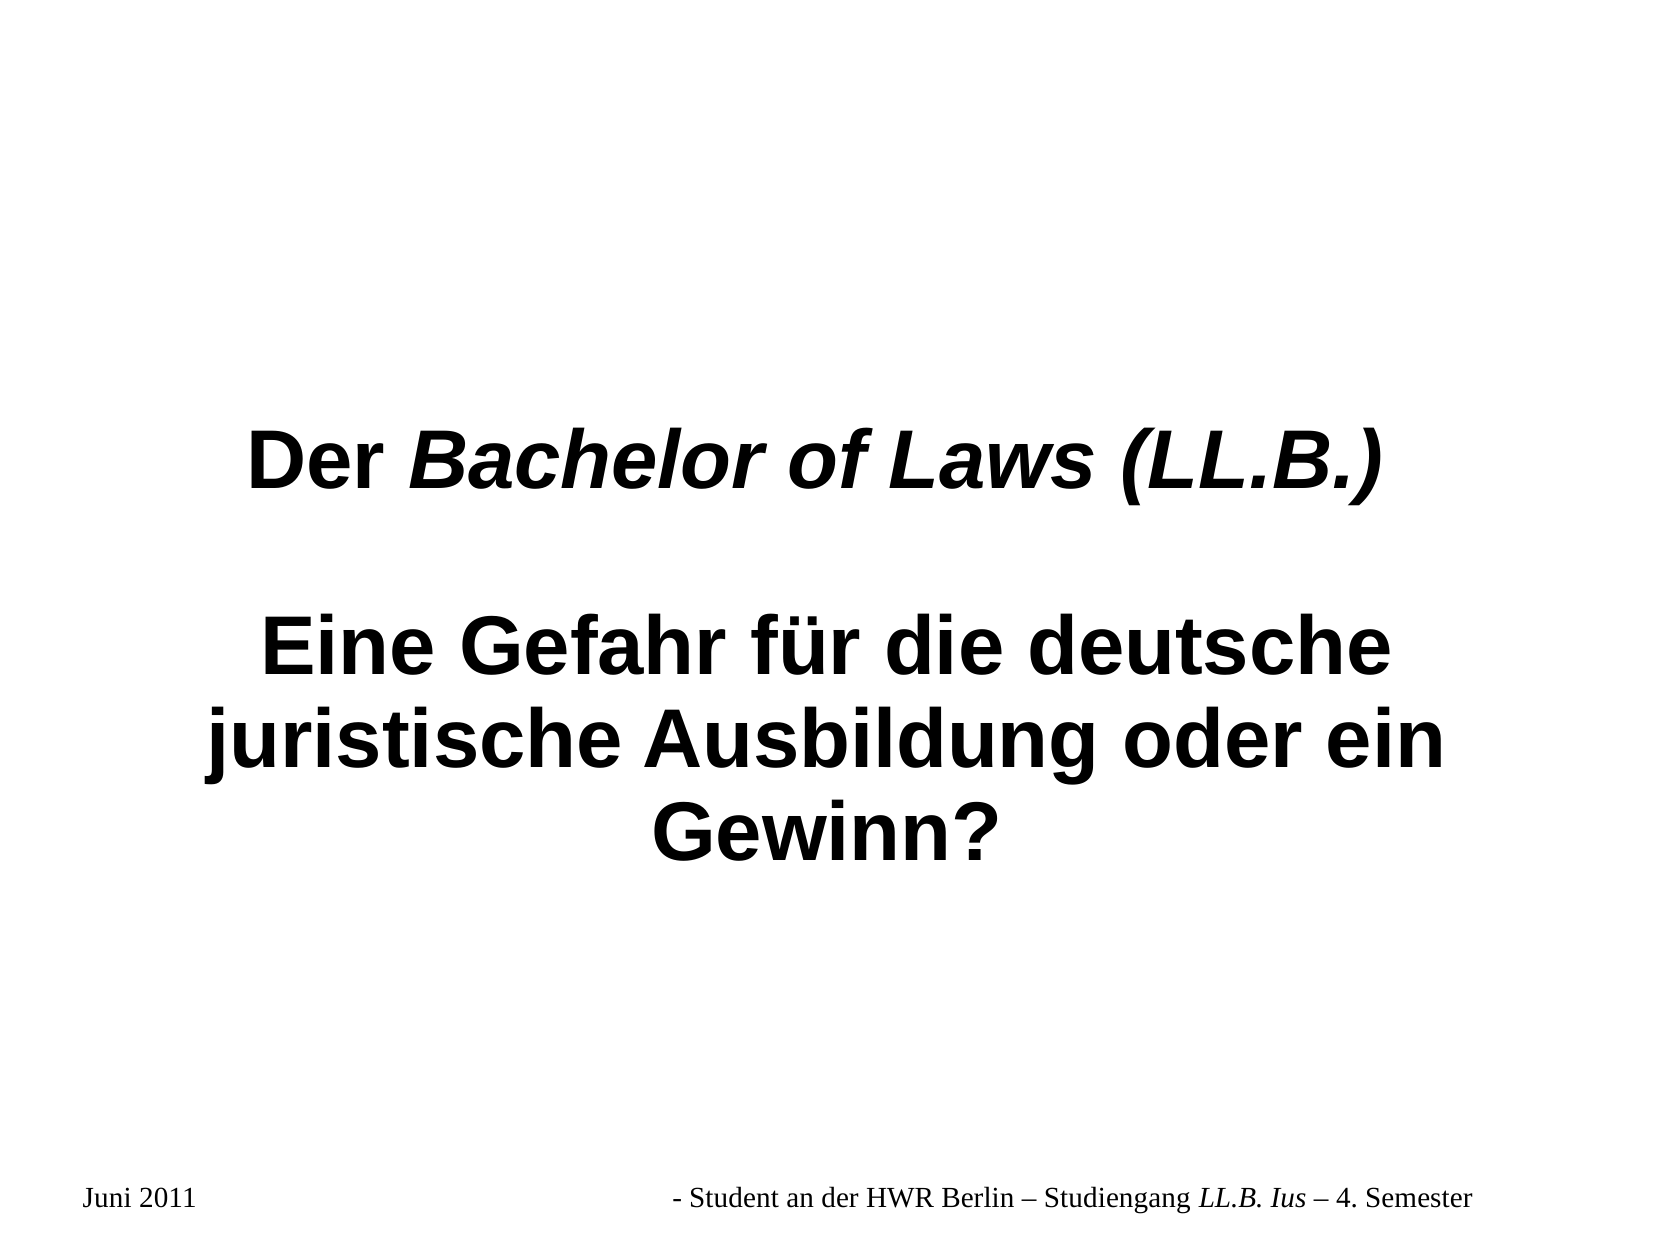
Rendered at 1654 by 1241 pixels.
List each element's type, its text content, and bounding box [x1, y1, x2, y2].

subtitle Der Bachelor of Laws (LL.B.) Eine Gefahr für die deutsche juristische Ausbildung oder ein Gewinn? [82, 236, 1571, 1055]
